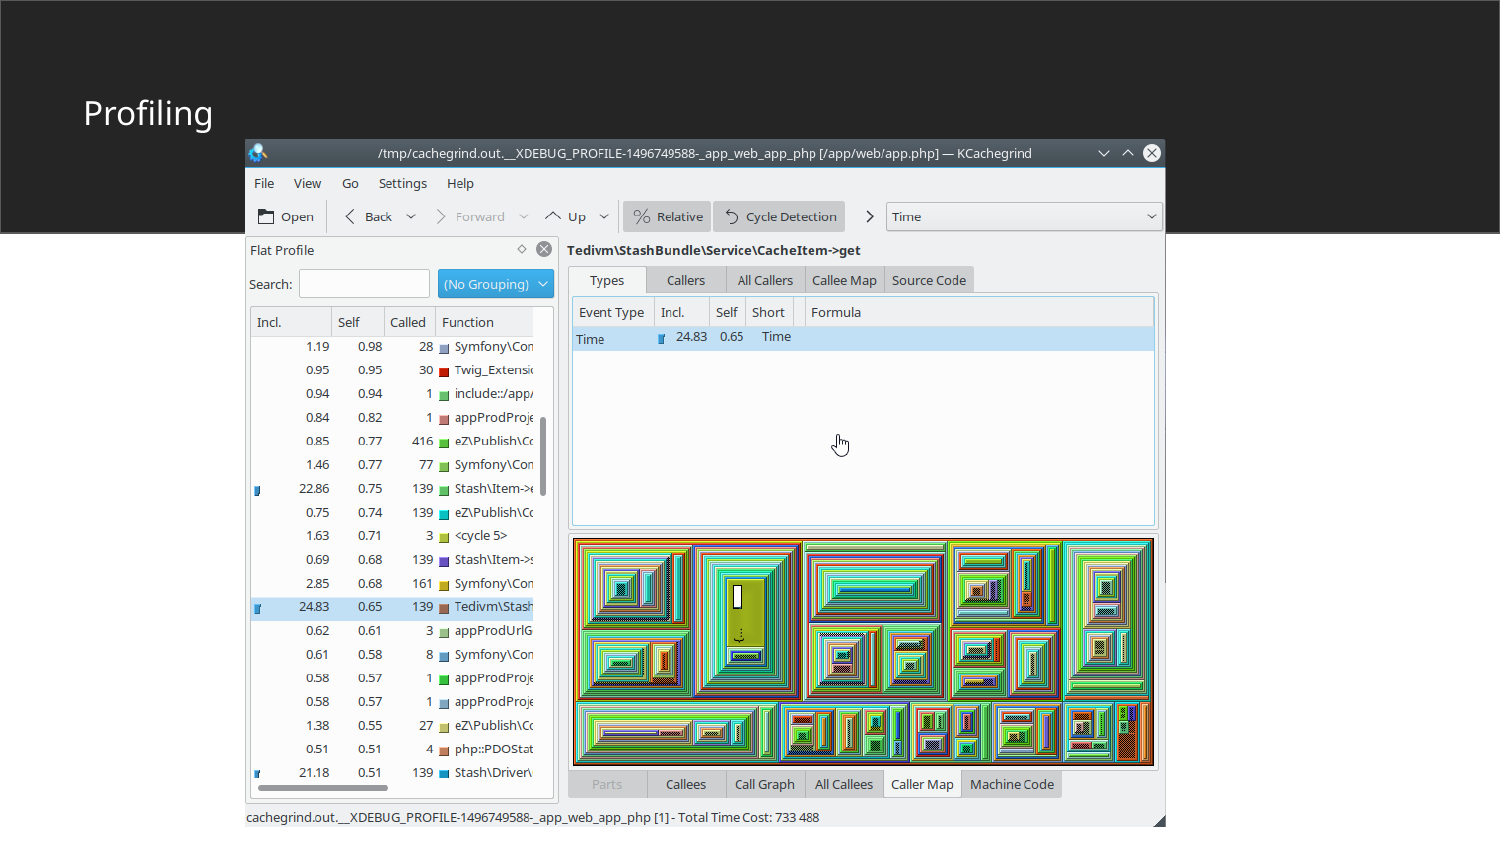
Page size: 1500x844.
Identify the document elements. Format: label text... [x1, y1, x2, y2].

text_box [0, 0, 1500, 234]
title Profiling [68, 56, 1307, 185]
picture [245, 139, 1166, 827]
